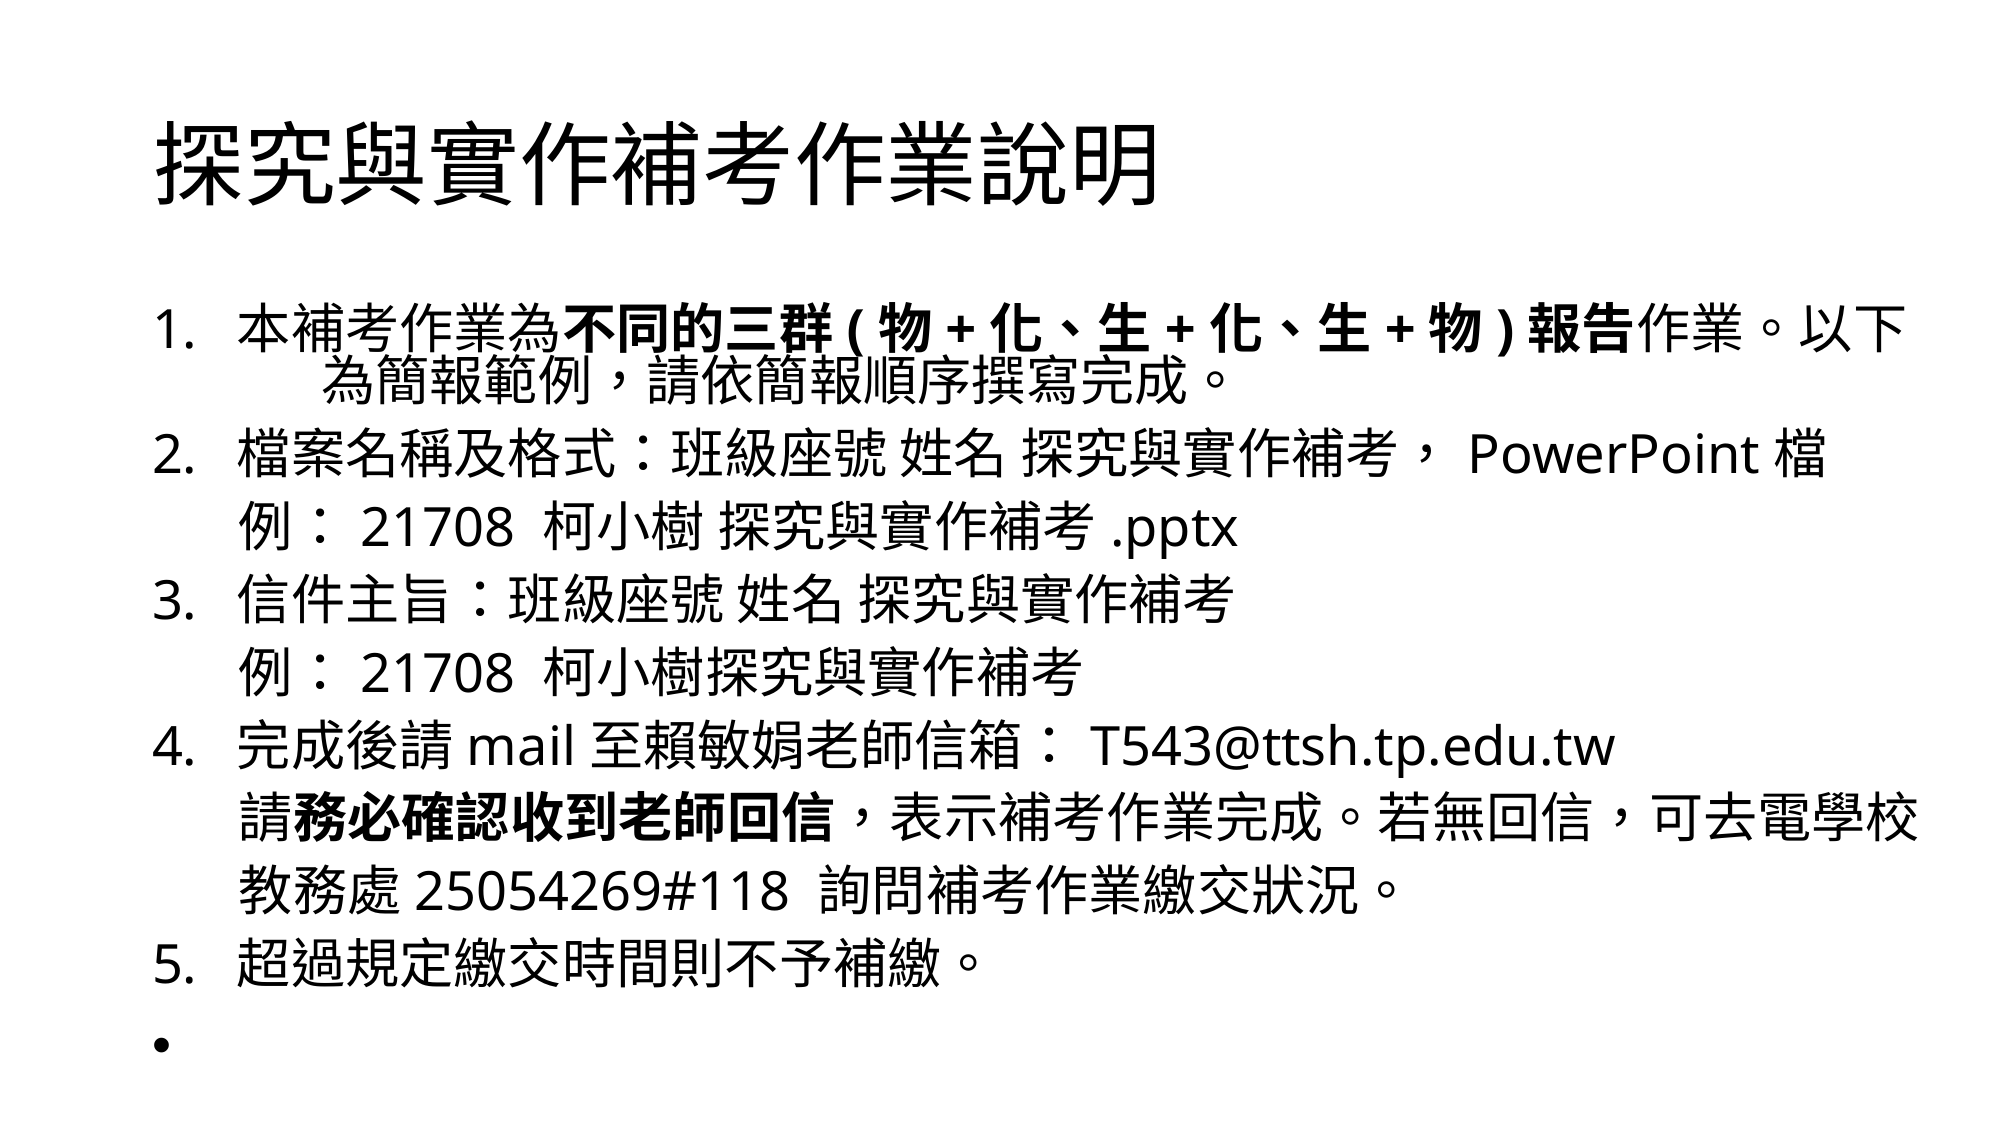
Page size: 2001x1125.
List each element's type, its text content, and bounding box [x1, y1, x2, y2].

title 探究與實作補考作業說明 [137, 59, 1863, 278]
list 本補考作業為不同的三群(物+化、生+化、生+物)報告作業。以下為簡報範例，請依簡報順序撰寫完成。 檔案名稱及格式：班級座號 姓名 探究與實作補考，PowerPoint檔 例：21708 柯小樹 探究與實作補考.pptx 信件主旨：班級座號 姓名 探究與實作補考 例：21708 柯小樹探究與實作補考 完成後請mail至賴敏娟老師信箱：T543@ttsh.tp.edu.tw 請務必確認收到老師回信，表示補考作業完成。若無回信，可去電學校 教務處25054269#118 詢問補考作業繳交狀況。 超過規定繳交時間則不予補繳。 [137, 299, 1967, 1014]
